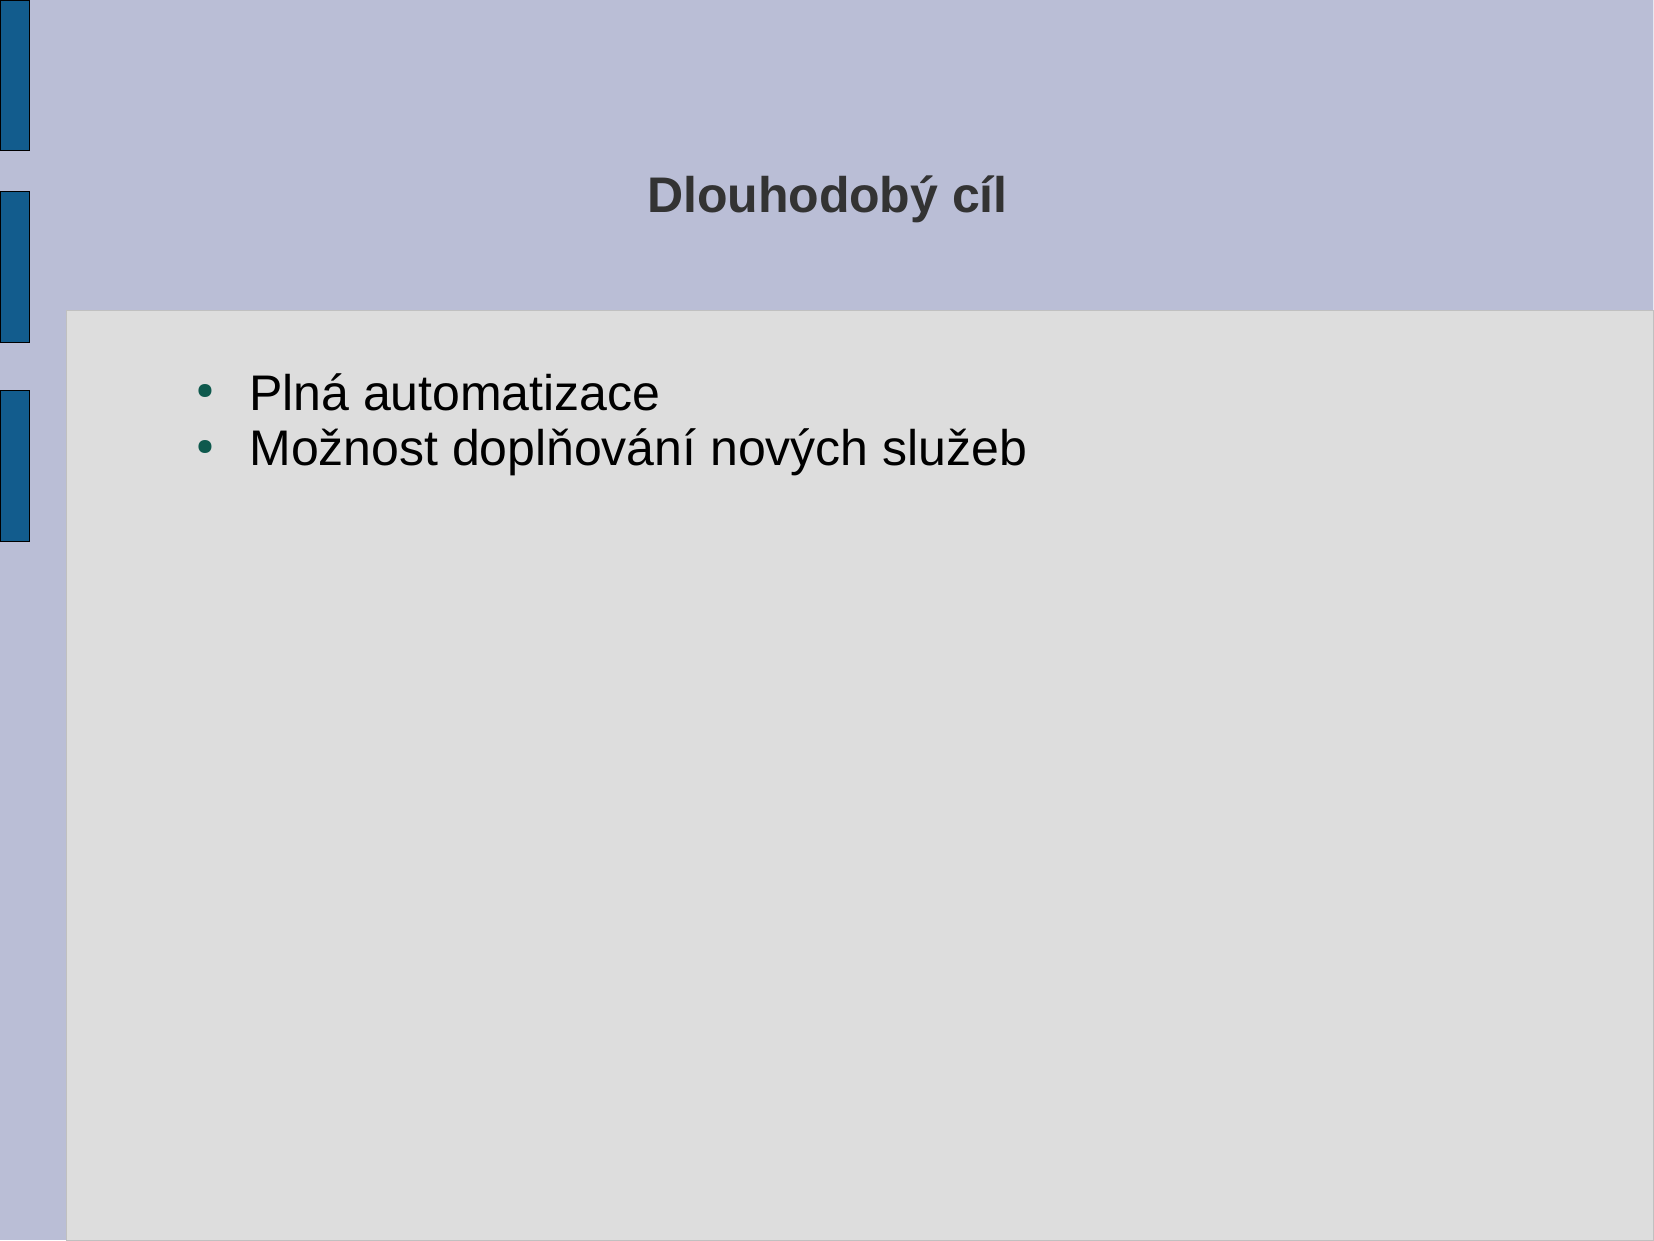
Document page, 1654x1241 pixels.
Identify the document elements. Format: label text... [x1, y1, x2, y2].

list Plná automatizace Možnost doplňování nových služeb [178, 364, 1570, 1147]
title Dlouhodobý cíl [121, 91, 1534, 299]
